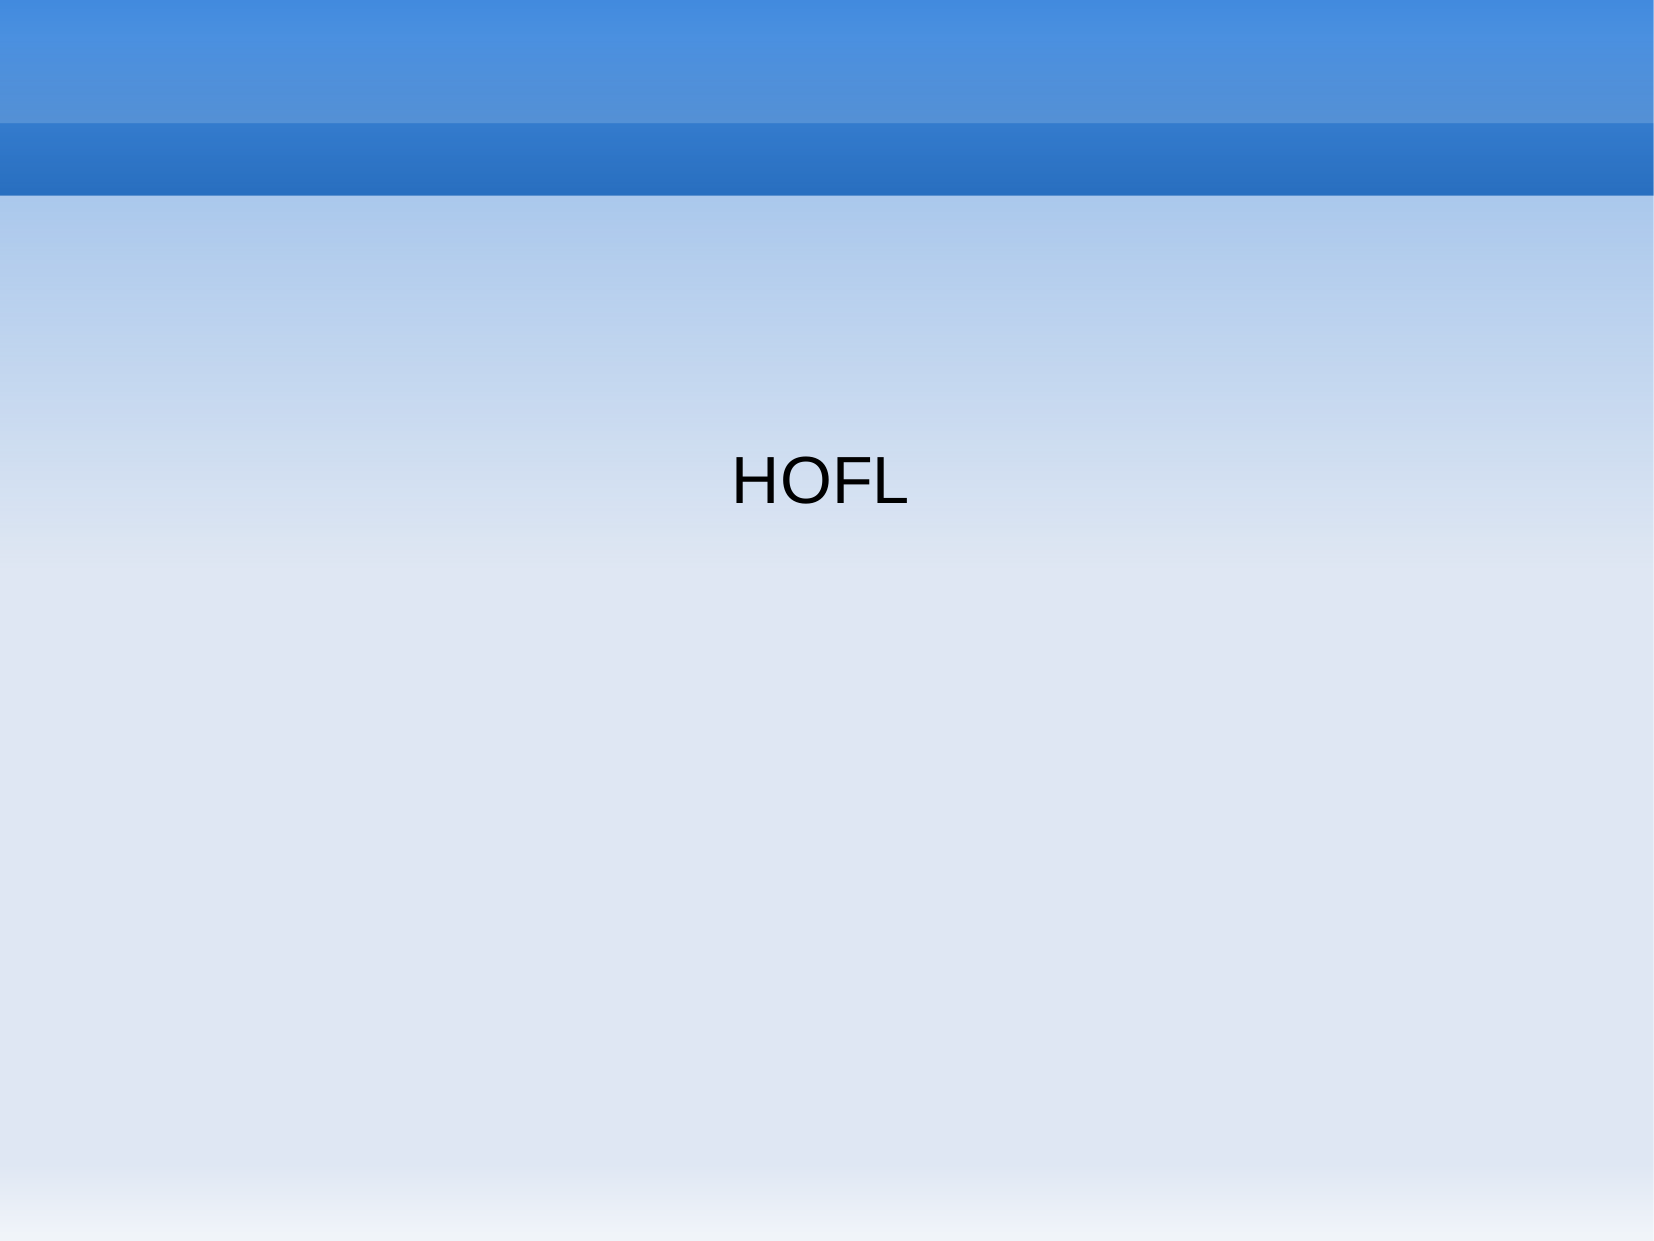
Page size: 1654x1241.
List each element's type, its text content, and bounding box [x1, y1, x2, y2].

picture [0, 0, 1654, 1241]
subtitle HOFL [76, 0, 1565, 1109]
